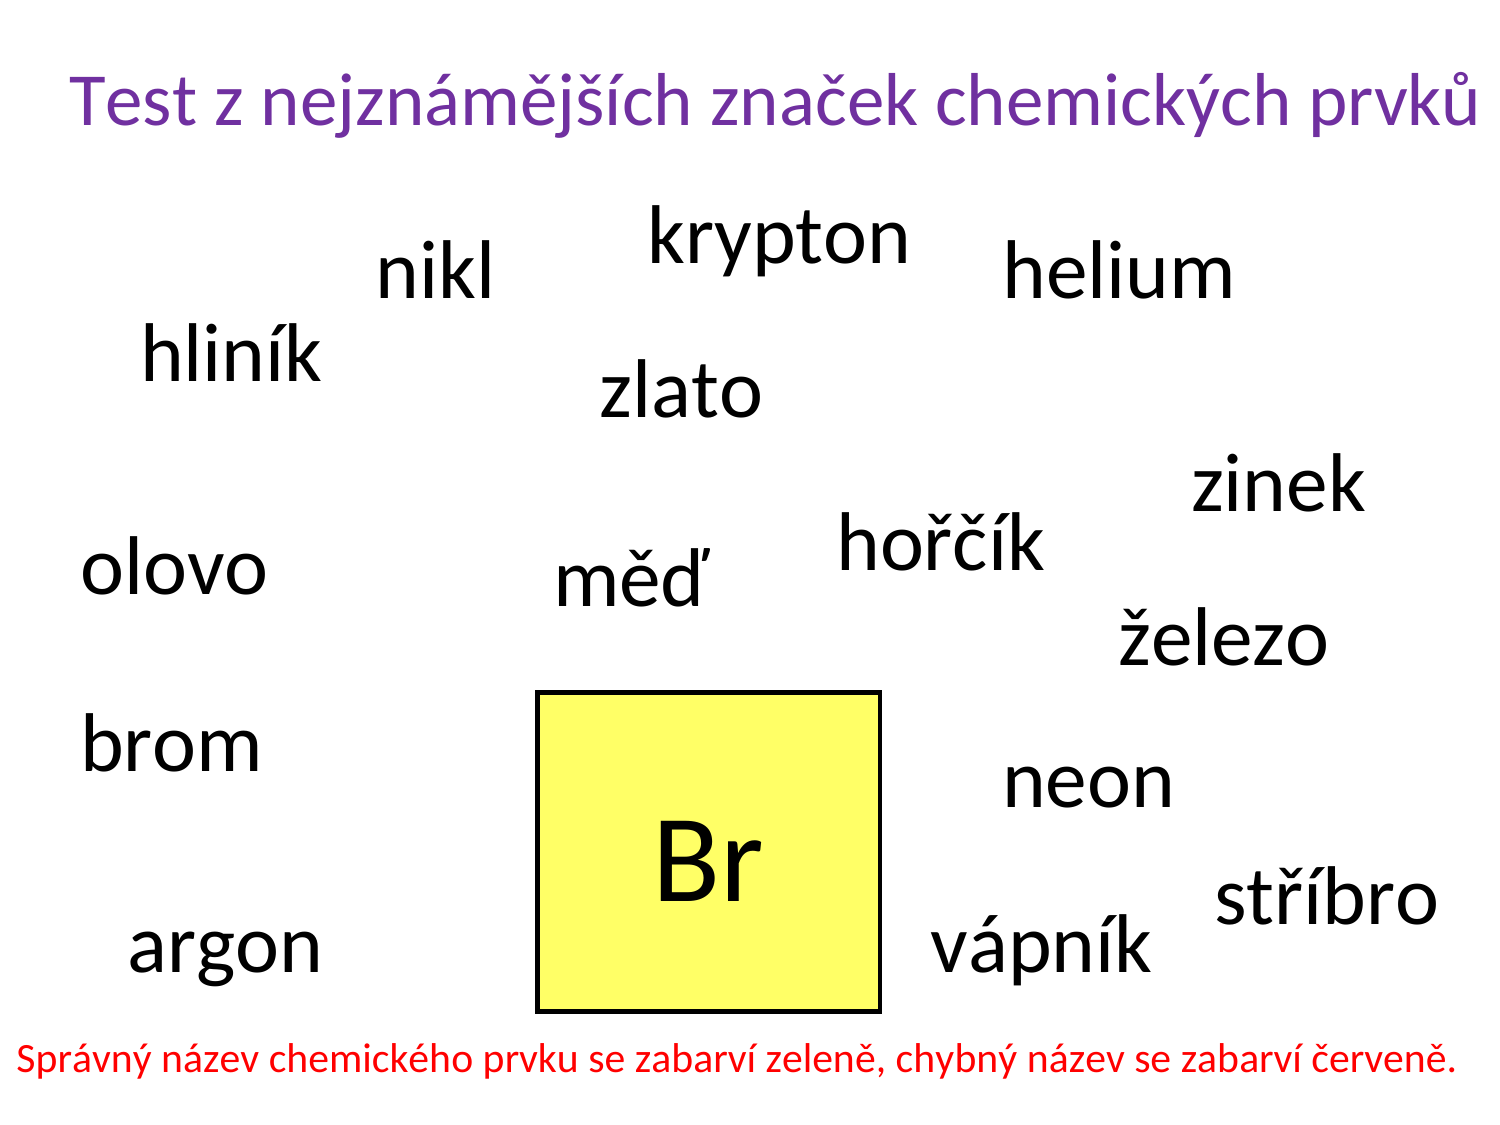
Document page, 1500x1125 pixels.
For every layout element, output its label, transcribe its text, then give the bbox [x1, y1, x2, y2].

text_box argon [112, 881, 339, 997]
text_box stříbro [1199, 834, 1455, 950]
text_box krypton [633, 172, 927, 289]
text_box měď [538, 515, 724, 631]
text_box olovo [65, 503, 284, 619]
text_box Br [537, 692, 880, 1012]
text_box hořčík [821, 479, 1061, 596]
text_box zlato [584, 326, 779, 442]
text_box zinek [1176, 420, 1381, 537]
text_box brom [65, 680, 279, 797]
text_box Test z nejznámějších značek chemických prvků [54, 42, 1498, 239]
text_box helium [987, 208, 1251, 324]
text_box vápník [916, 881, 1168, 997]
text_box železo [1103, 574, 1345, 690]
text_box nikl [361, 208, 511, 324]
text_box hliník [125, 290, 338, 407]
text_box Správný název chemického prvku se zabarví zeleně, chybný název se zabarví červeně. [1, 1023, 1474, 1089]
text_box neon [987, 716, 1190, 832]
